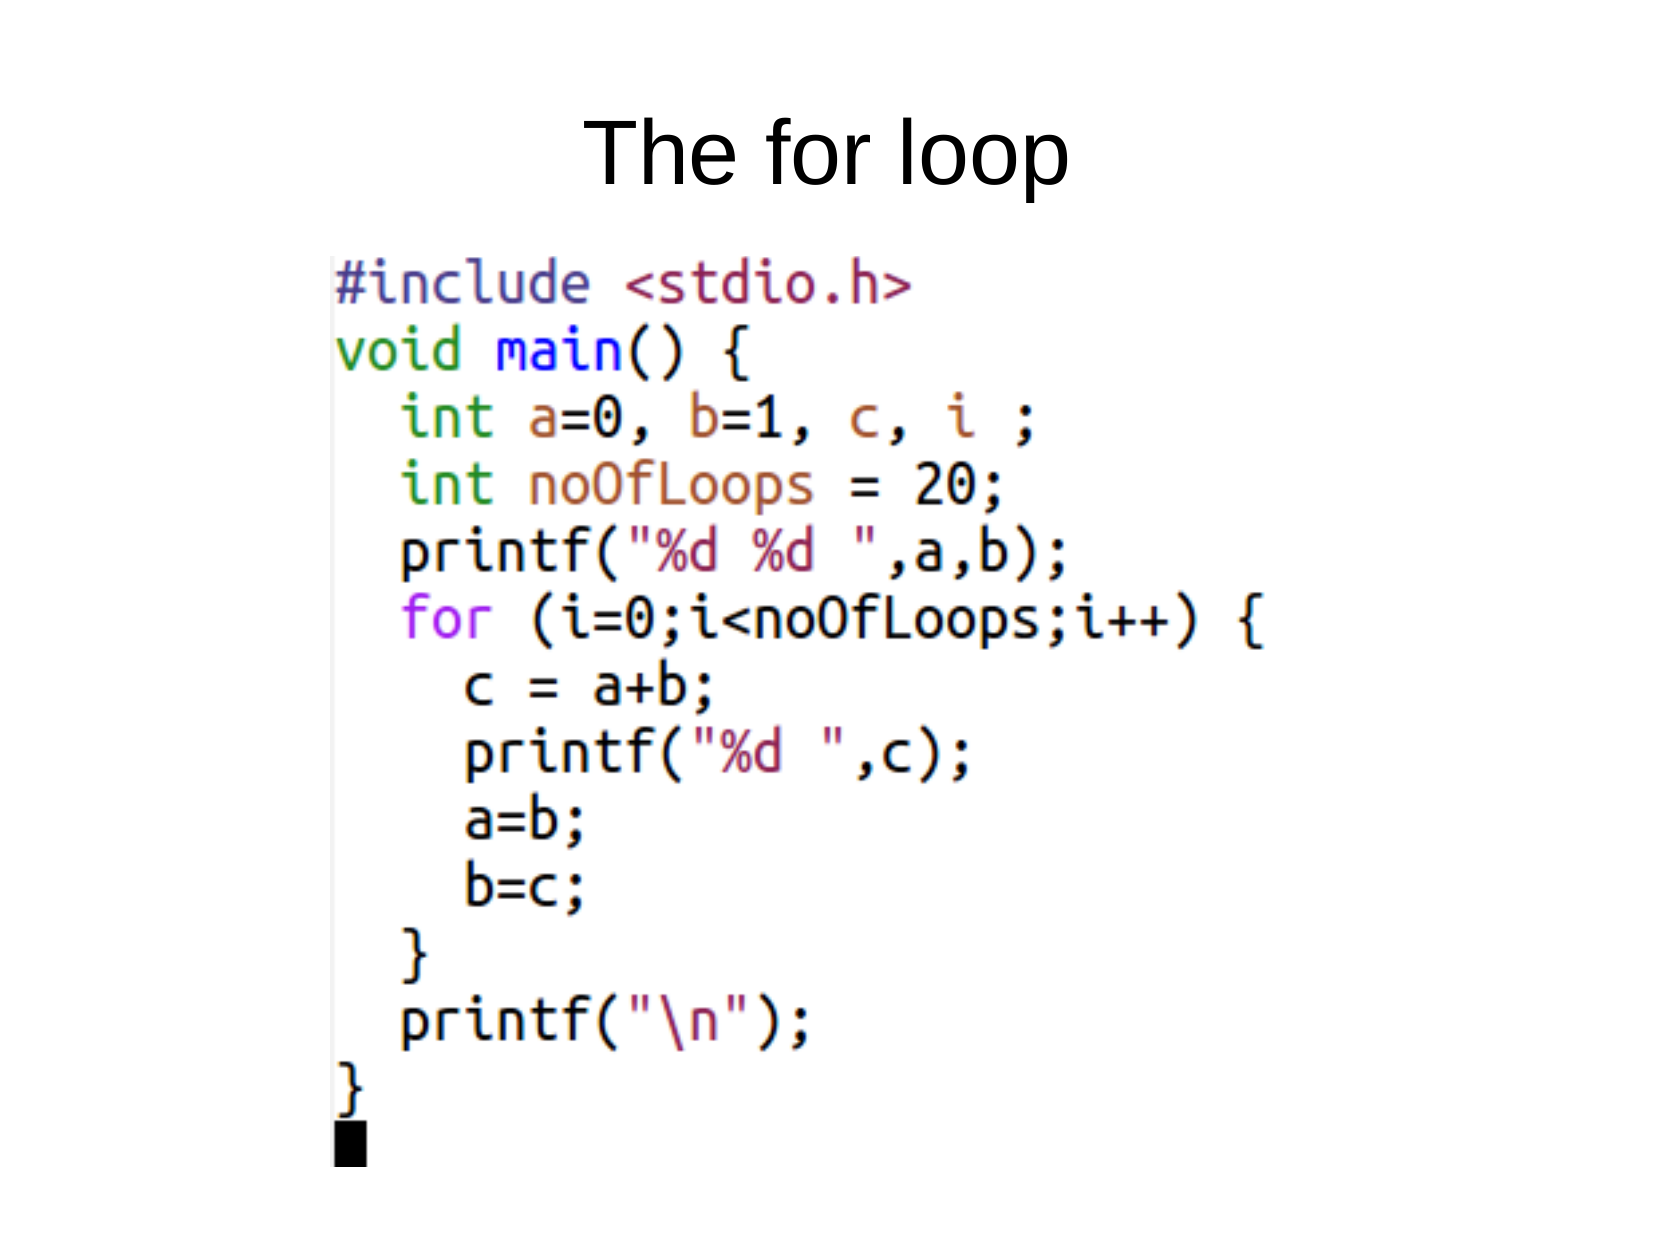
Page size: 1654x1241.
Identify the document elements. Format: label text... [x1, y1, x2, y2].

picture [330, 256, 1321, 1167]
title The for loop [82, 49, 1571, 257]
